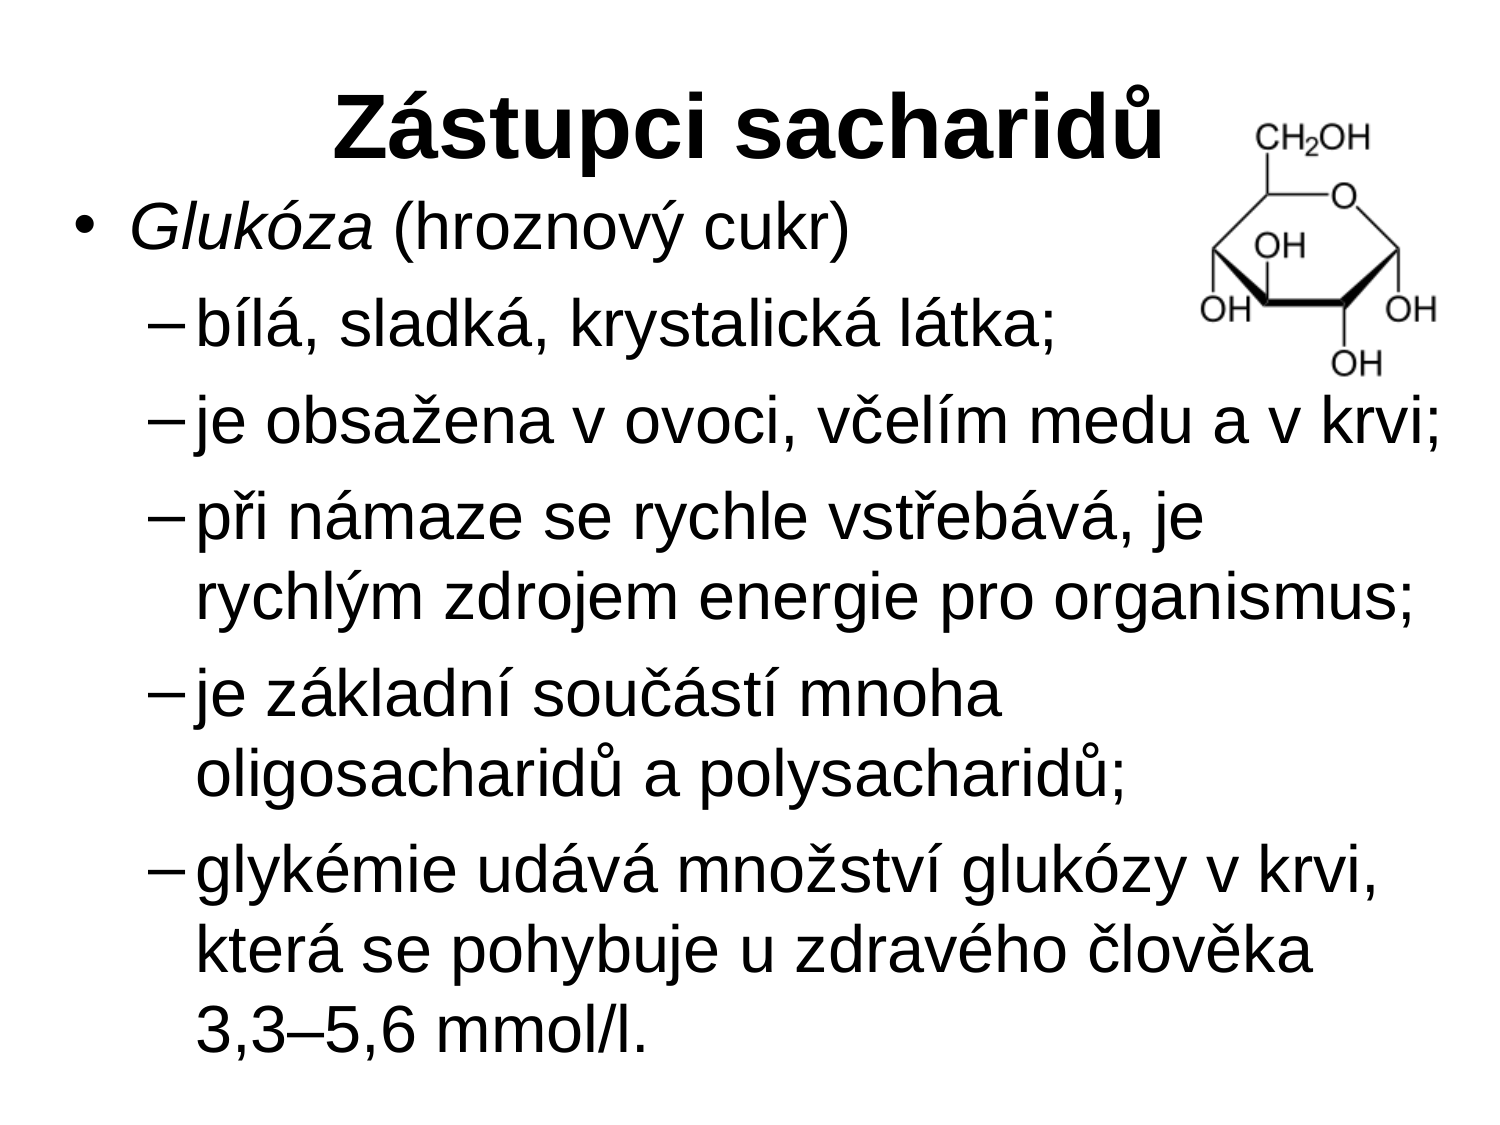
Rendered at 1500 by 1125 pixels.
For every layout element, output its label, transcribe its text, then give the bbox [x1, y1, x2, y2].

picture [1195, 117, 1441, 383]
list Glukóza (hroznový cukr) bílá, sladká, krystalická látka; je obsažena v ovoci, včelím medu a v krvi; při námaze se rychle vstřebává, je rychlým zdrojem energie pro organismus; je základní součástí mnoha oligosacharidů a polysacharidů; glykémie udává množství glukózy v krvi, která se pohybuje u zdravého člověka 3,3–5,6 mmol/l. [58, 175, 1465, 1074]
title Zástupci sacharidů [75, 45, 1426, 200]
